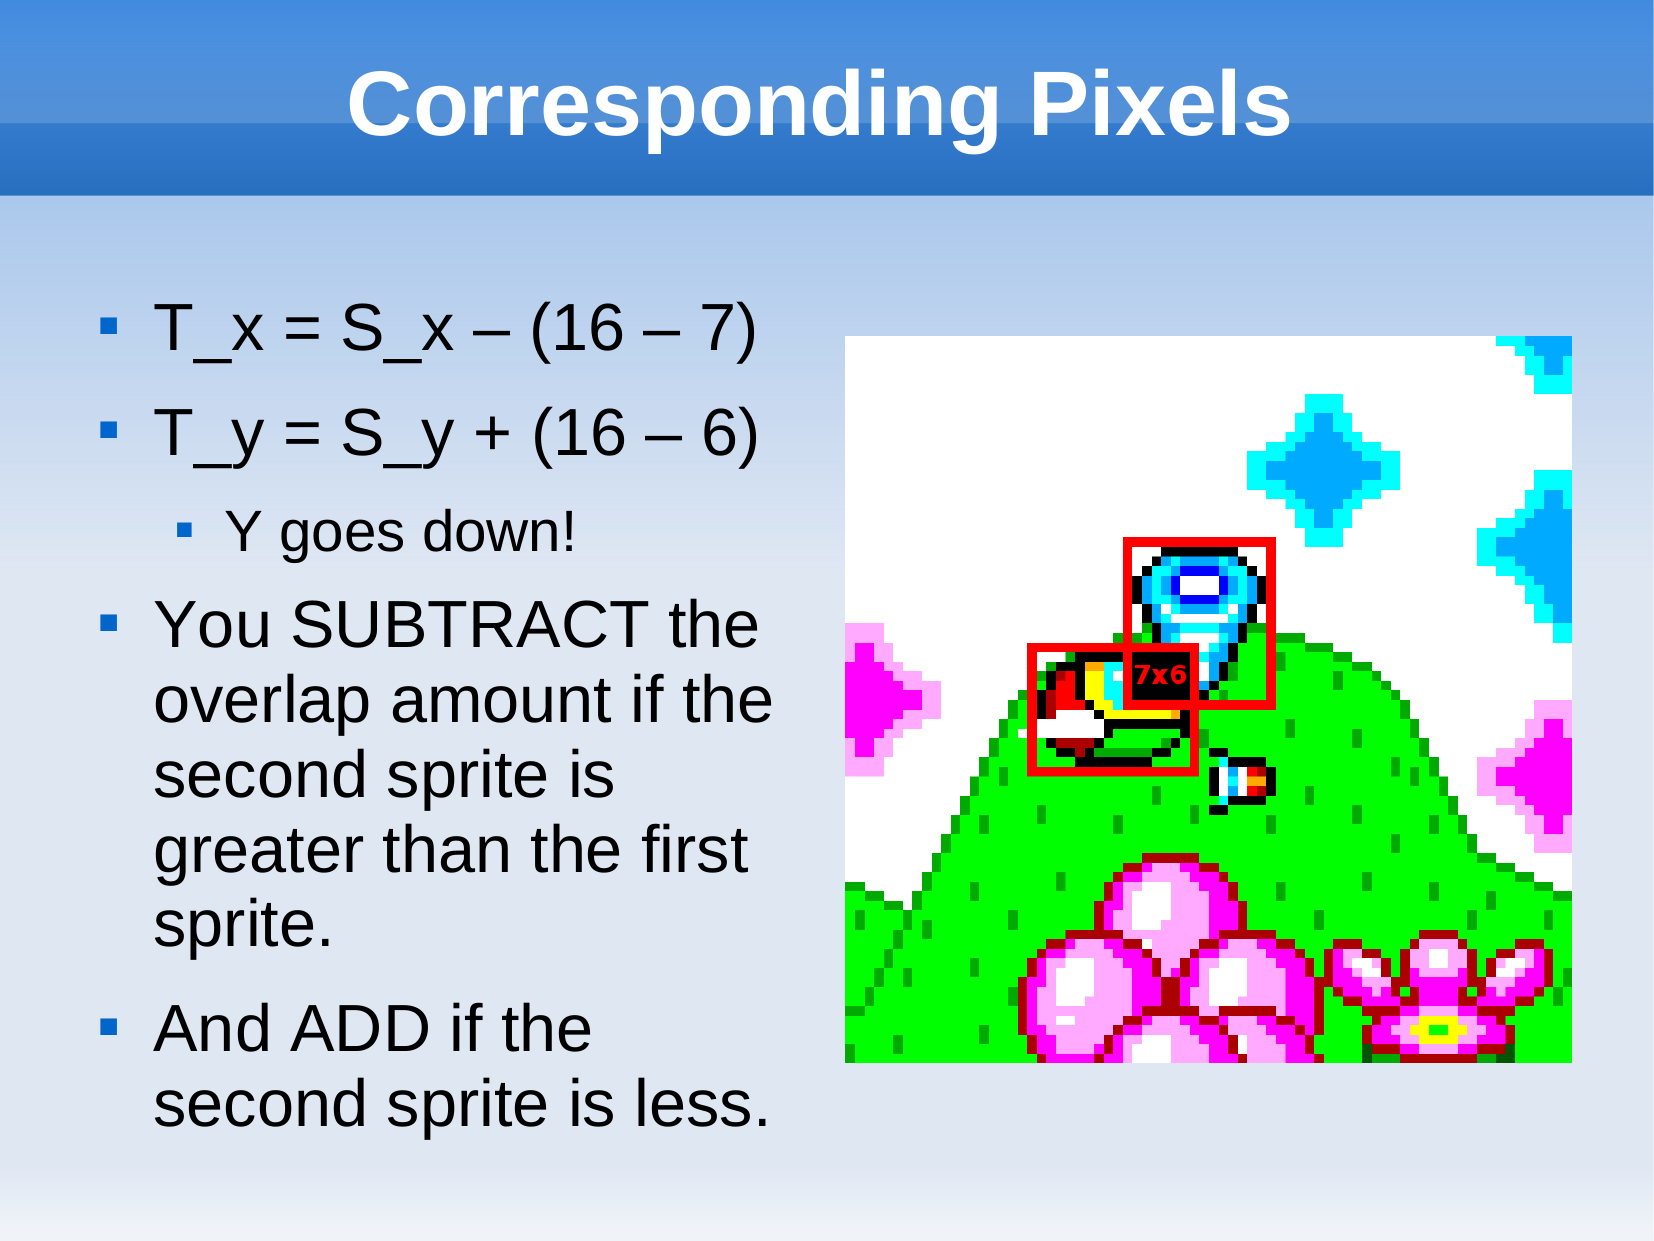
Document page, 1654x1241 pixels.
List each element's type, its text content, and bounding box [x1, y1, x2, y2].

list T_x = S_x – (16 – 7) T_y = S_y + (16 – 6) Y goes down! You SUBTRACT the overlap amount if the second sprite is greater than the first sprite. And ADD if the second sprite is less. [82, 290, 809, 1141]
title Corresponding Pixels [76, 0, 1565, 208]
picture [0, 0, 1654, 1241]
